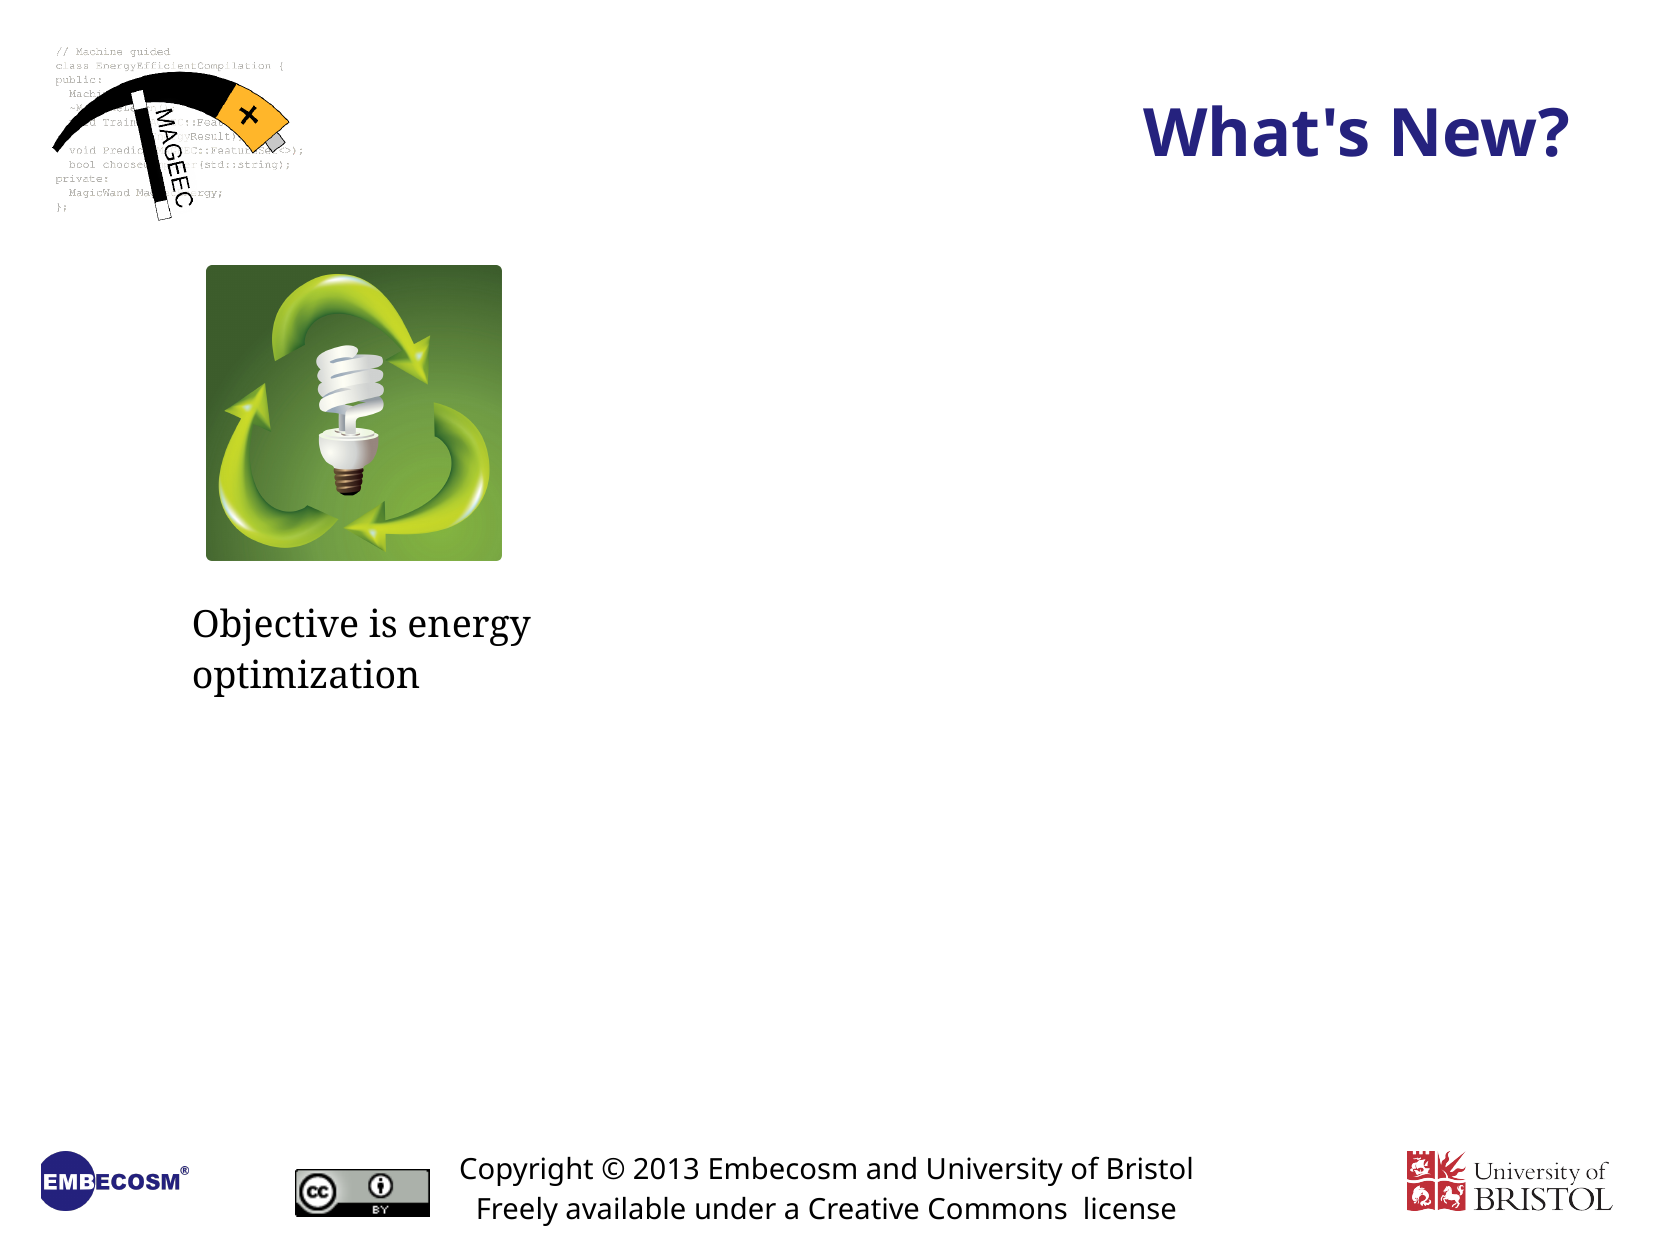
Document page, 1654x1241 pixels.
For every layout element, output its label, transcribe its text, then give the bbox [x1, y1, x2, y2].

text_box Objective is energy optimization [177, 590, 650, 709]
picture [295, 1169, 430, 1217]
picture [52, 47, 302, 225]
picture [1407, 1151, 1613, 1211]
title What's New? [326, 44, 1571, 217]
picture [41, 1151, 189, 1211]
picture [206, 265, 502, 562]
